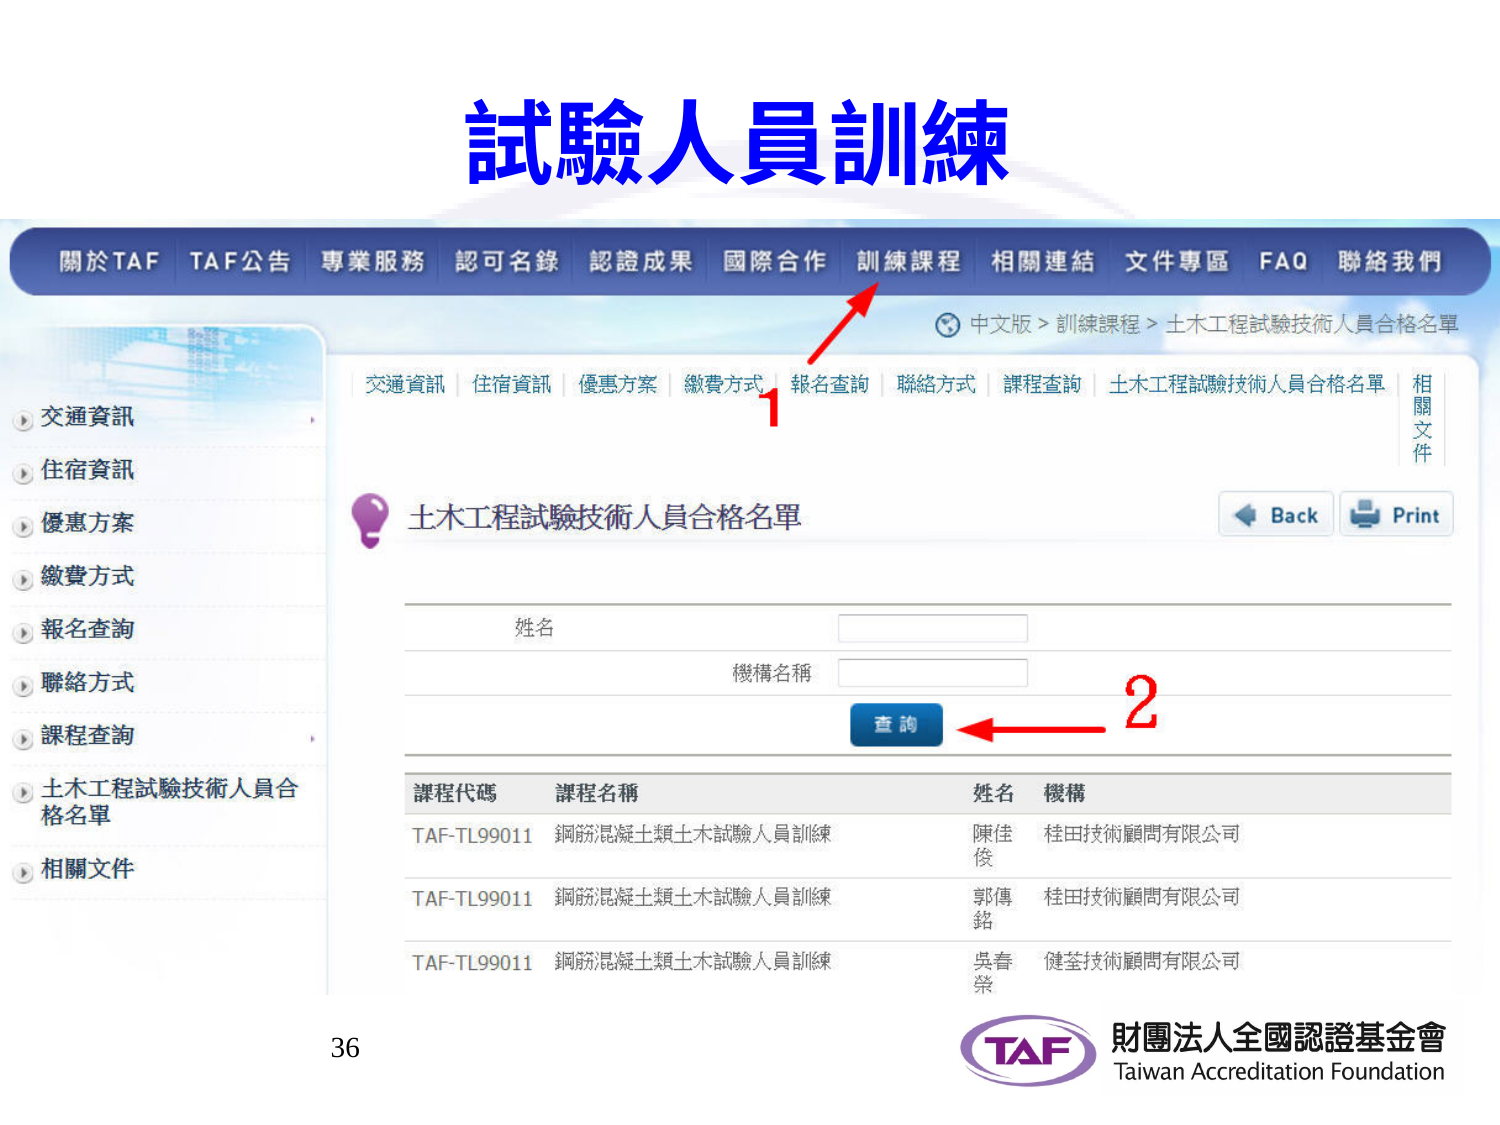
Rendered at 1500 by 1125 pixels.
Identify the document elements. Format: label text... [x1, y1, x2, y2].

picture [937, 999, 1462, 1097]
title 試驗人員訓練 [100, 47, 1376, 219]
picture [0, 219, 1500, 995]
text_box <編號> [199, 1021, 376, 1125]
